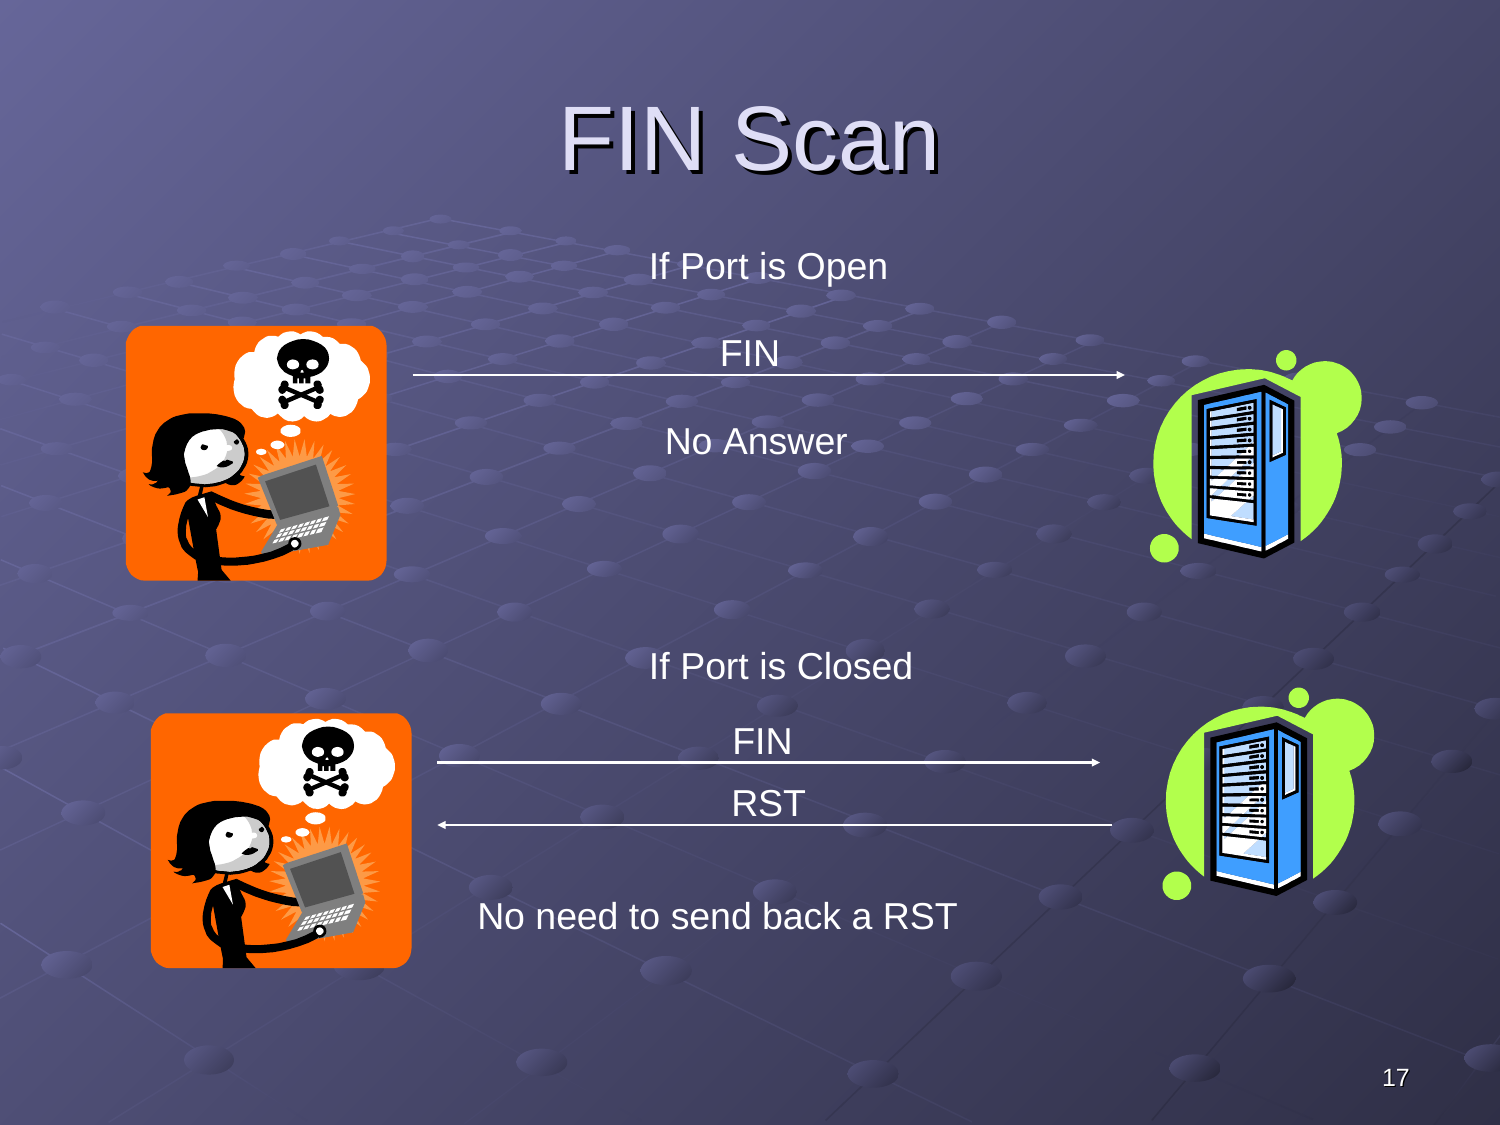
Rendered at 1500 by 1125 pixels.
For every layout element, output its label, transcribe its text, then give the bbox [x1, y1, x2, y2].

picture [125, 324, 388, 582]
text_box FIN [650, 324, 851, 383]
picture [150, 712, 413, 970]
text_box If Port is Open [549, 237, 988, 295]
text_box FIN [662, 712, 863, 770]
text_box RST [662, 774, 876, 833]
title FIN Scan [75, 45, 1426, 233]
text_box No Answer [562, 412, 951, 470]
picture [1149, 350, 1362, 563]
picture [1162, 687, 1375, 901]
text_box No need to send back a RST [462, 887, 1063, 945]
text_box If Port is Closed [525, 637, 1038, 695]
